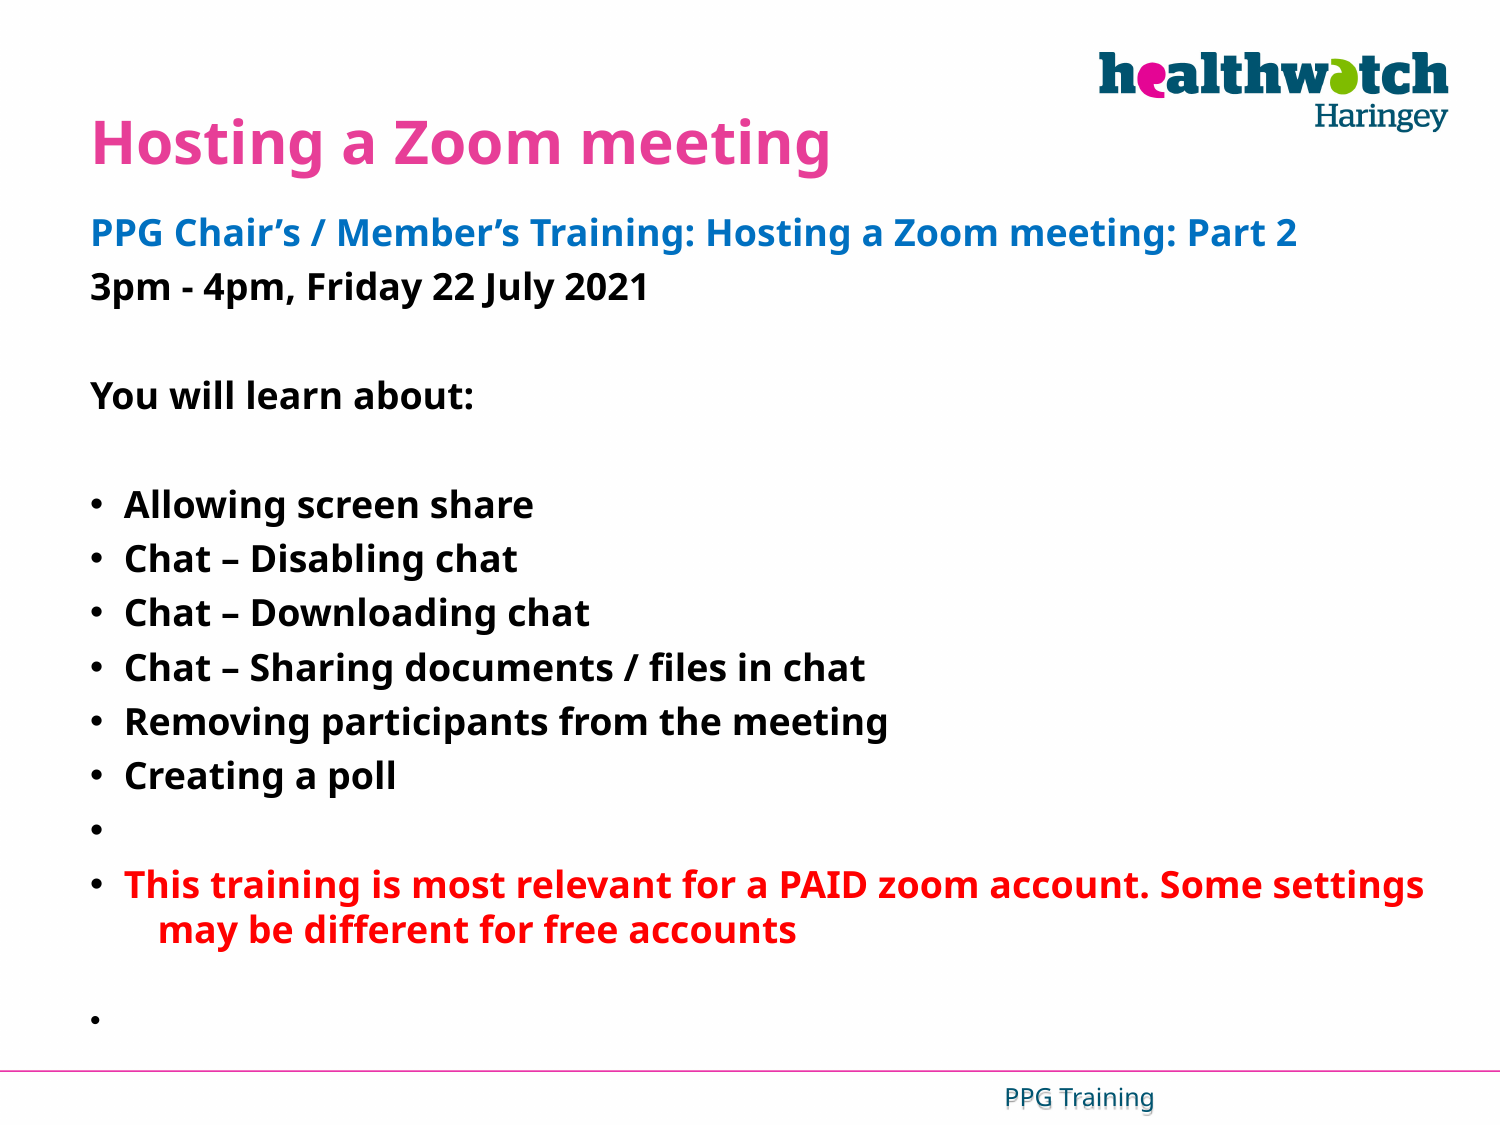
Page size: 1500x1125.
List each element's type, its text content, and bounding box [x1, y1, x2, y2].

title Hosting a Zoom meeting [75, 96, 855, 201]
list PPG Chair’s / Member’s Training: Hosting a Zoom meeting: Part 2 3pm - 4pm, Friday 22 July 2021 You will learn about: Allowing screen share Chat – Disabling chat Chat – Downloading chat Chat – Sharing documents / files in chat Removing participants from the meeting Creating a poll This training is most relevant for a PAID zoom account. Some settings may be different for free accounts [75, 201, 1468, 961]
